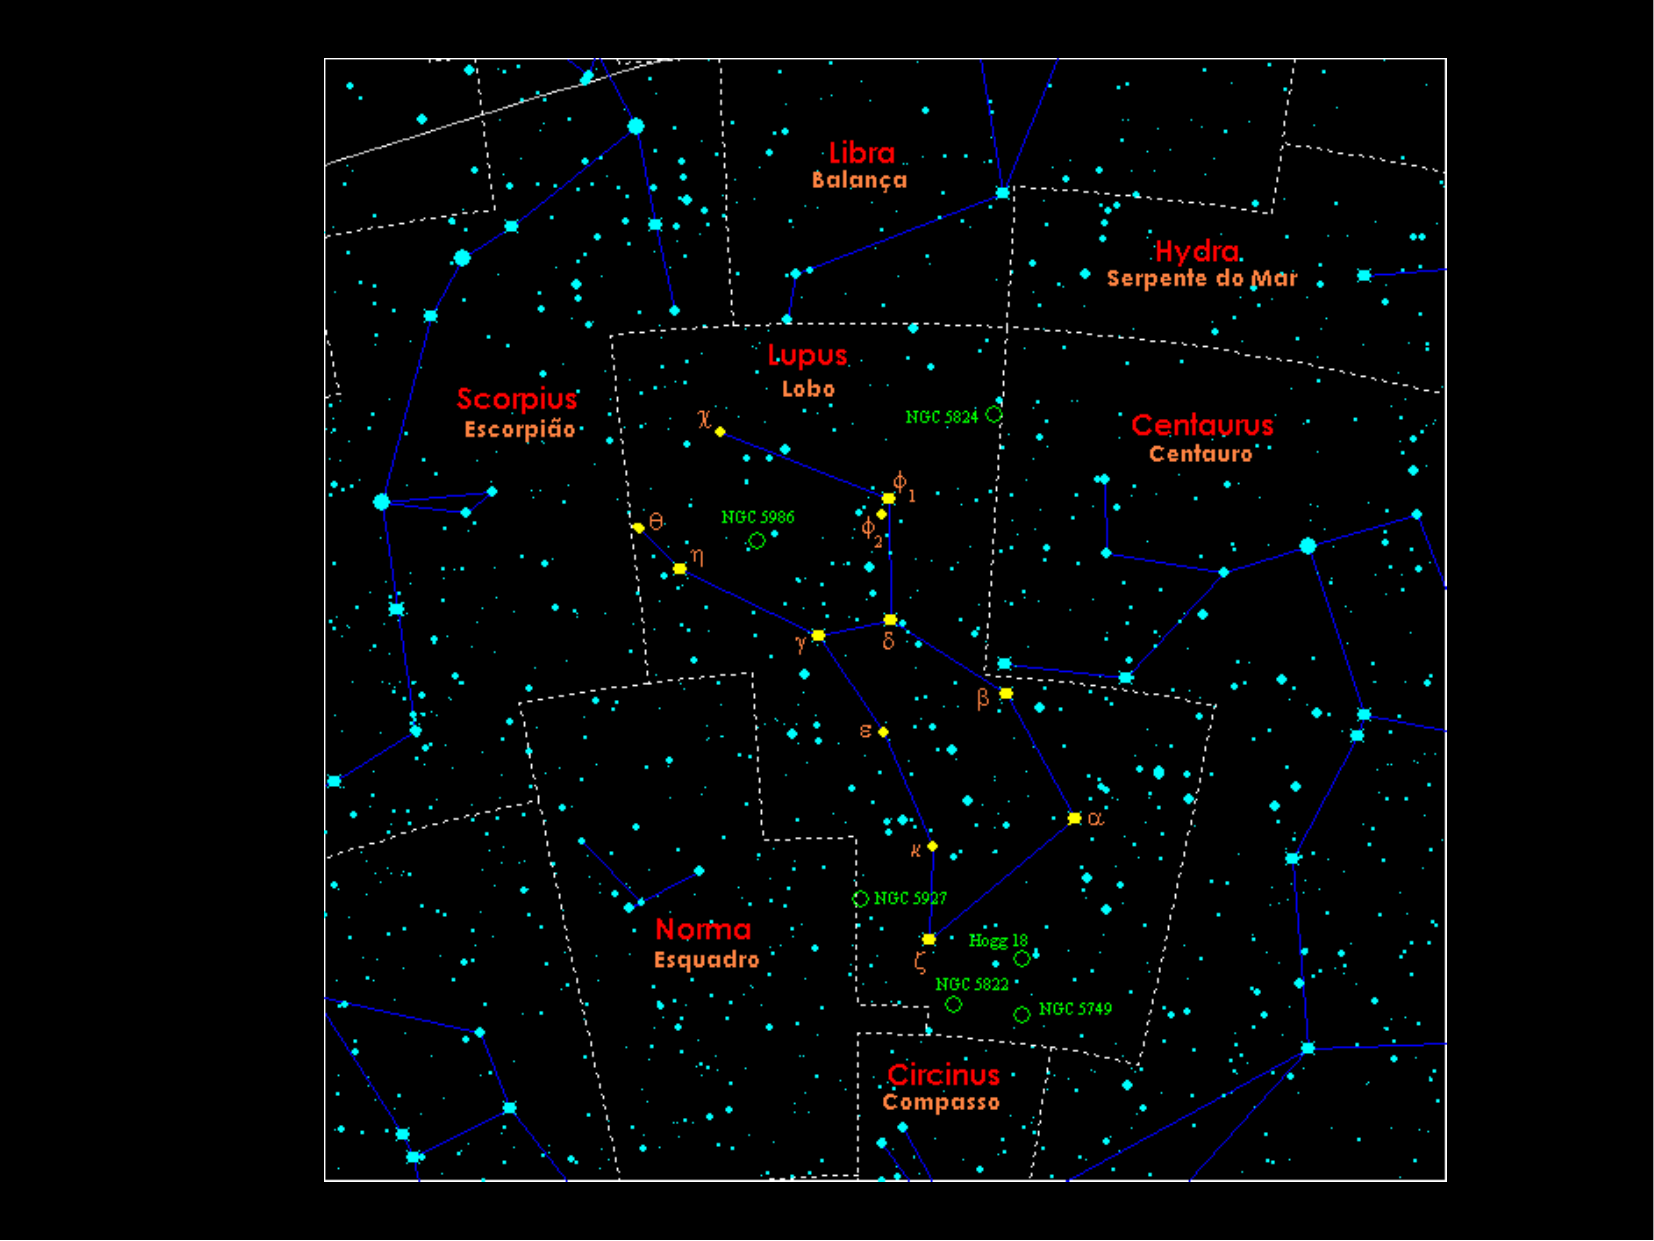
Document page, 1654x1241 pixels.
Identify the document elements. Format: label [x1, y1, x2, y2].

picture [324, 58, 1447, 1182]
